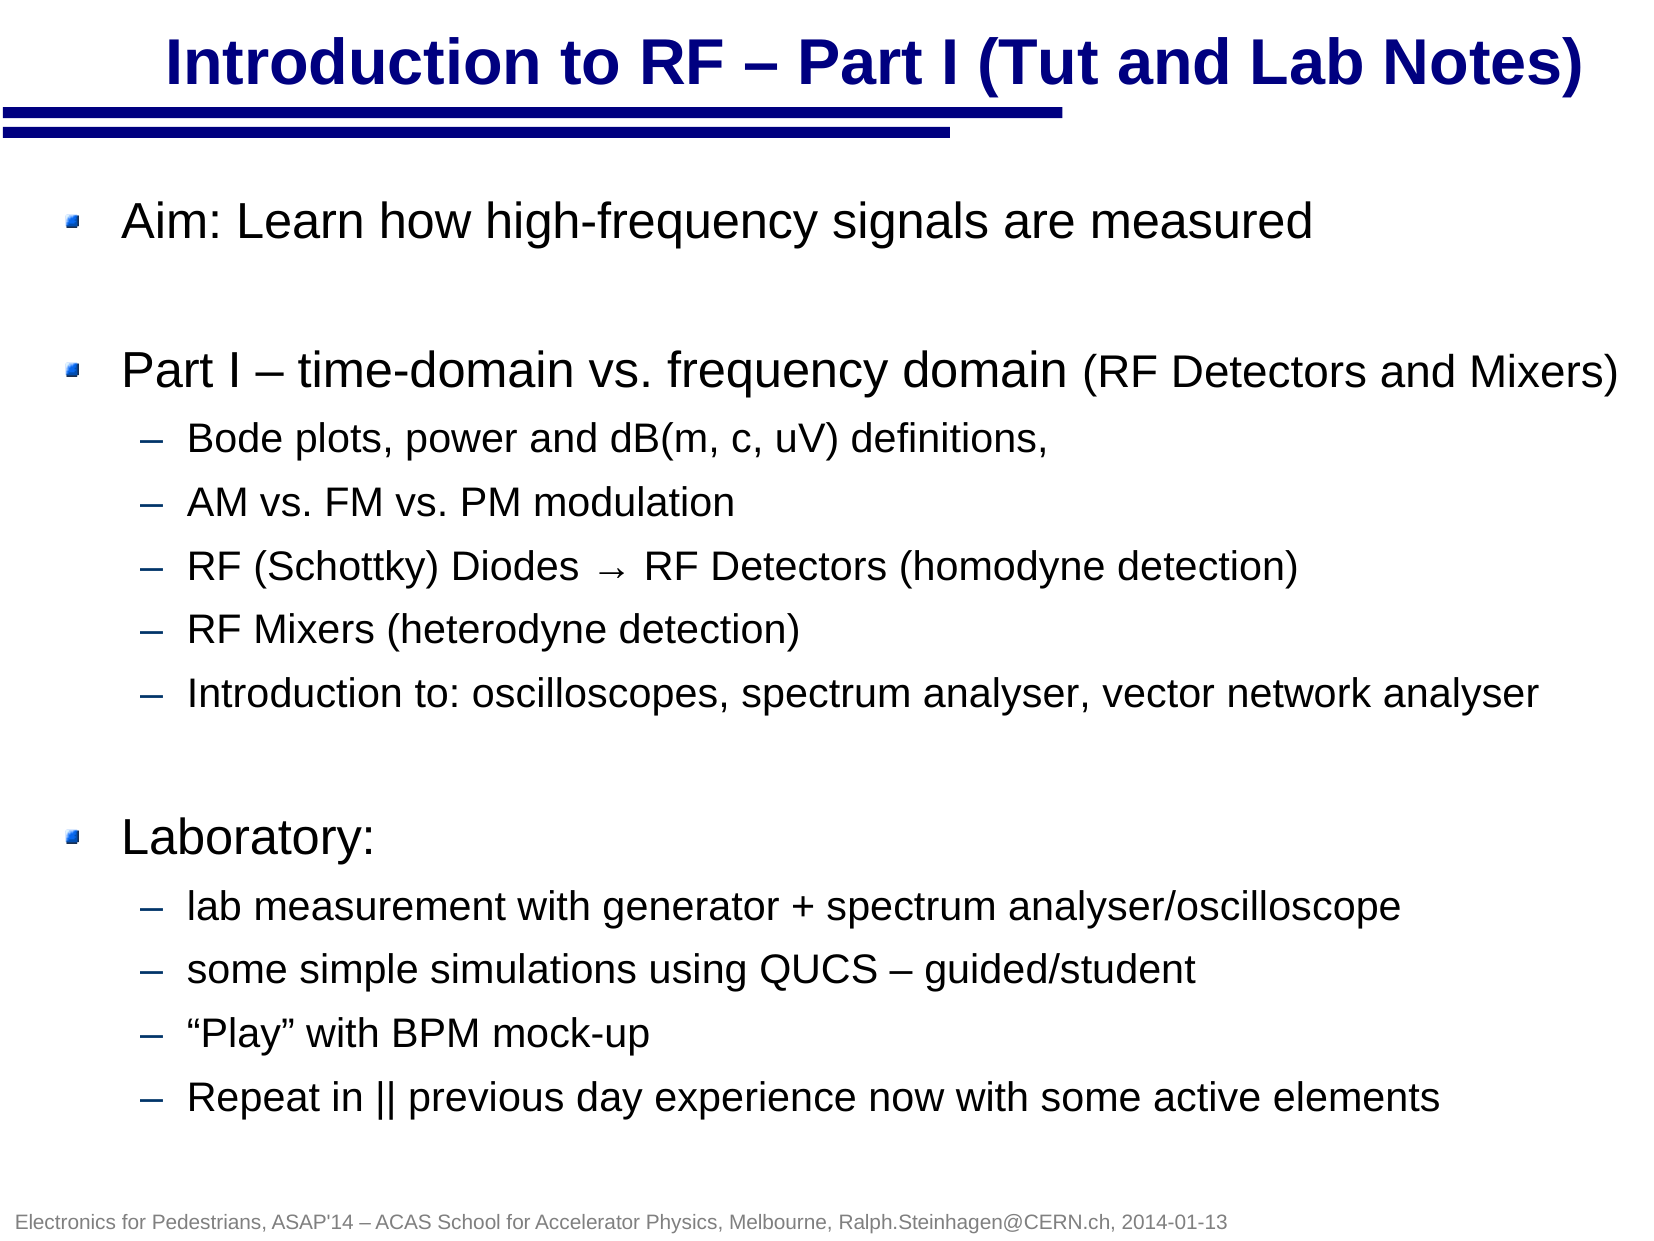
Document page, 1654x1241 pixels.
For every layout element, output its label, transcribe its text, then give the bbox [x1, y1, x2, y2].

title Introduction to RF – Part I (Tut and Lab Notes) [165, 0, 1606, 124]
list Aim: Learn how high-frequency signals are measured Part I – time-domain vs. frequency domain (RF Detectors and Mixers) Bode plots, power and dB(m, c, uV) definitions, AM vs. FM vs. PM modulation RF (Schottky) Diodes → RF Detectors (homodyne detection) RF Mixers (heterodyne detection) Introduction to: oscilloscopes, spectrum analyser, vector network analyser Laboratory: lab measurement with generator + spectrum analyser/oscilloscope some simple simulations using QUCS – guided/student “Play” with BPM mock-up Repeat in || previous day experience now with some active elements [65, 192, 1628, 1205]
